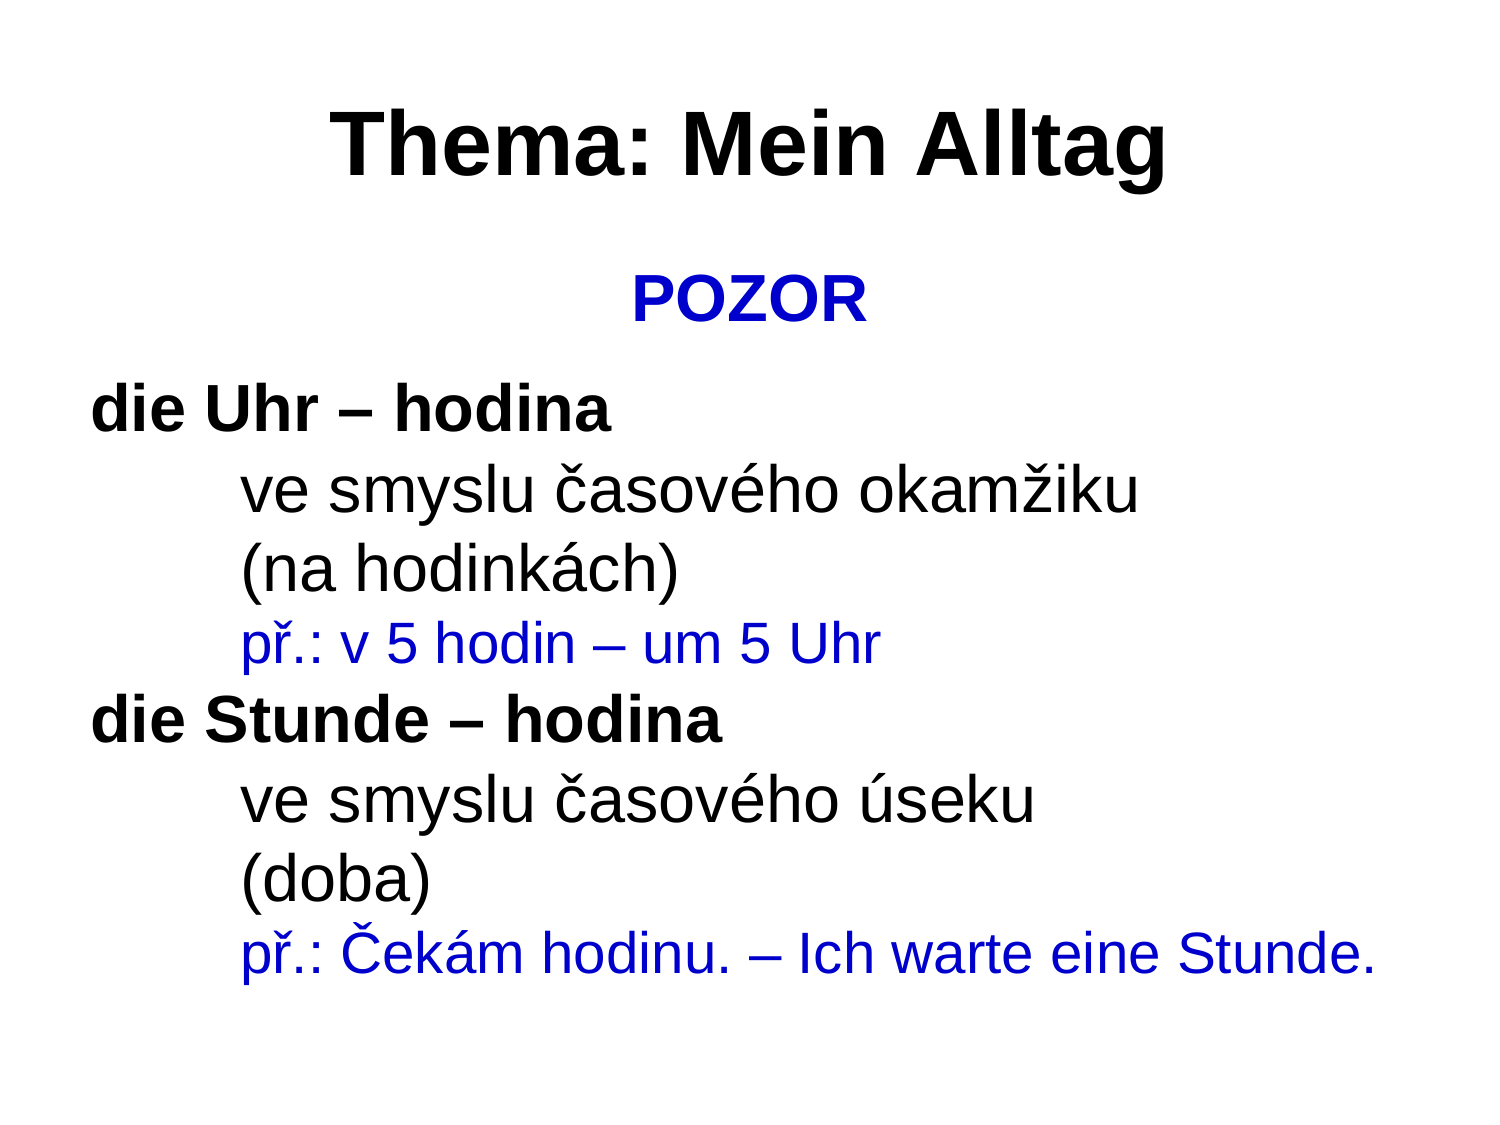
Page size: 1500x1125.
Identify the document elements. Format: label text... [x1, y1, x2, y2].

list POZOR die Uhr – hodina ve smyslu časového okamžiku (na hodinkách) př.: v 5 hodin – um 5 Uhr die Stunde – hodina ve smyslu časového úseku (doba) př.: Čekám hodinu. – Ich warte eine Stunde. [75, 262, 1426, 1006]
title Thema: Mein Alltag [75, 45, 1426, 233]
